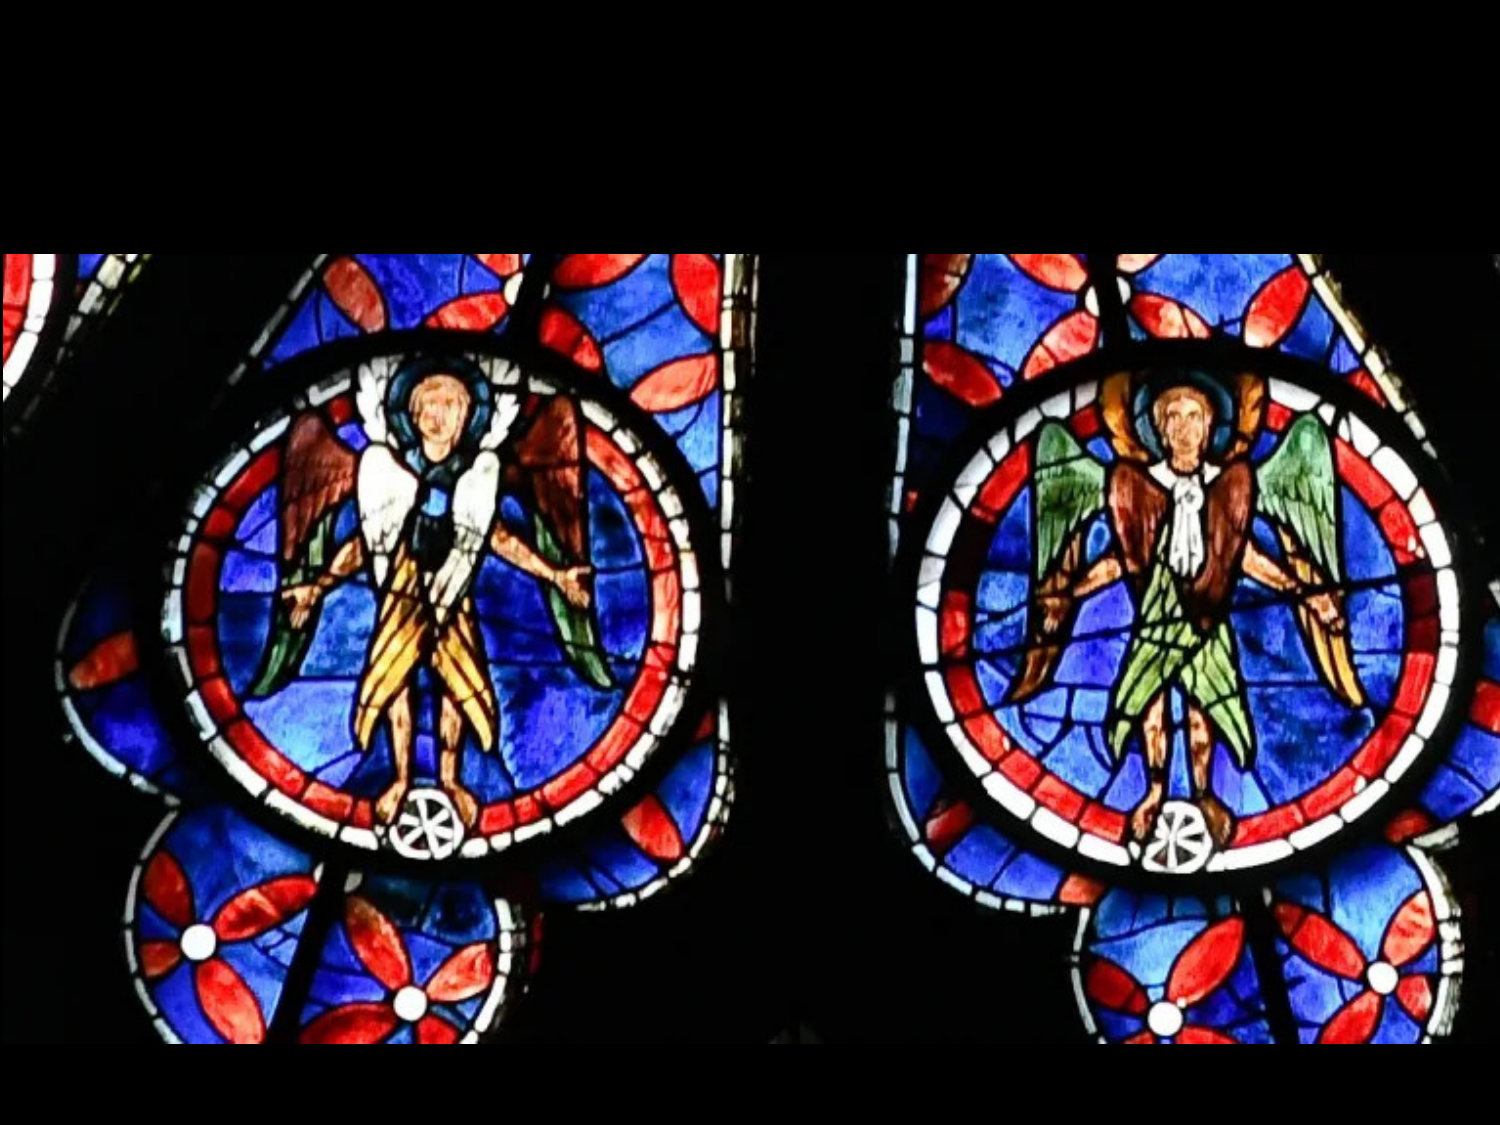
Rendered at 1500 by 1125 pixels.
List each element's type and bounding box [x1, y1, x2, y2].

picture [3, 254, 1500, 1044]
